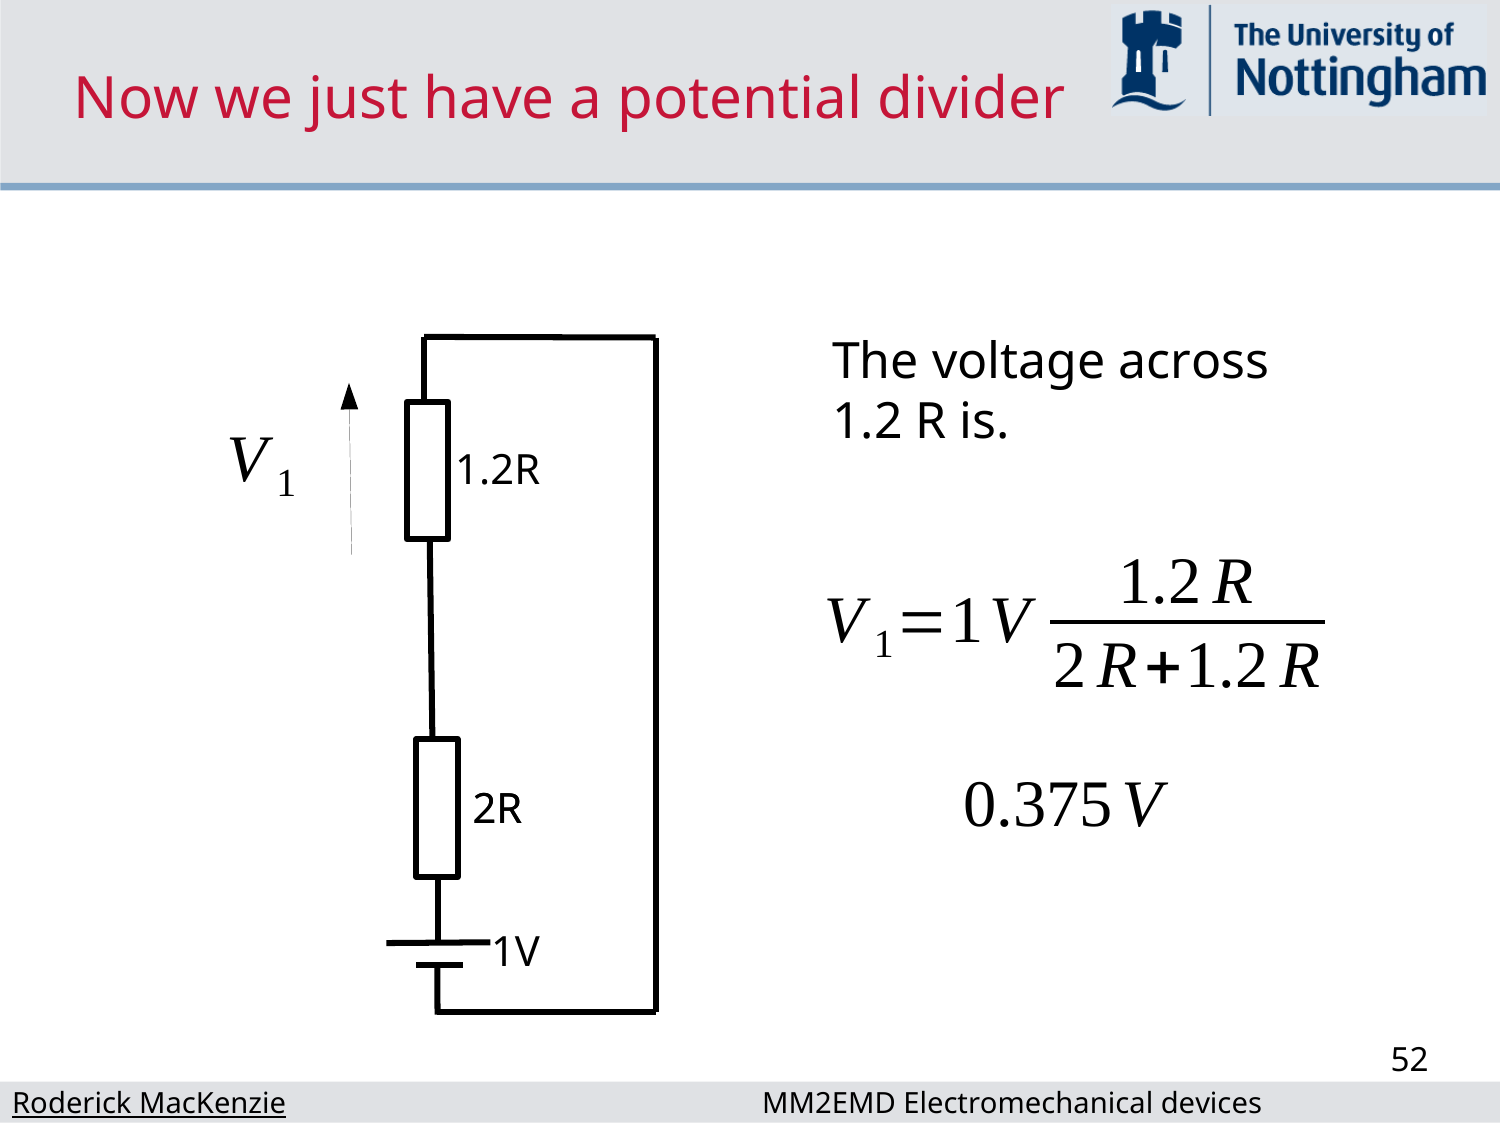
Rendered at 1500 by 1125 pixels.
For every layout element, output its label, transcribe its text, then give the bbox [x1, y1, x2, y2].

text_box The voltage across 1.2 R is. [817, 321, 1322, 543]
picture [1111, 4, 1487, 116]
text_box 1.2R [440, 435, 568, 571]
chart [957, 767, 1178, 841]
chart [817, 543, 1335, 702]
text_box 1V [476, 917, 577, 1062]
text_box 2R [457, 774, 558, 910]
title Now we just have a potential divider [59, 20, 1137, 172]
text_box <number> [1375, 1030, 1500, 1101]
chart [220, 421, 303, 506]
